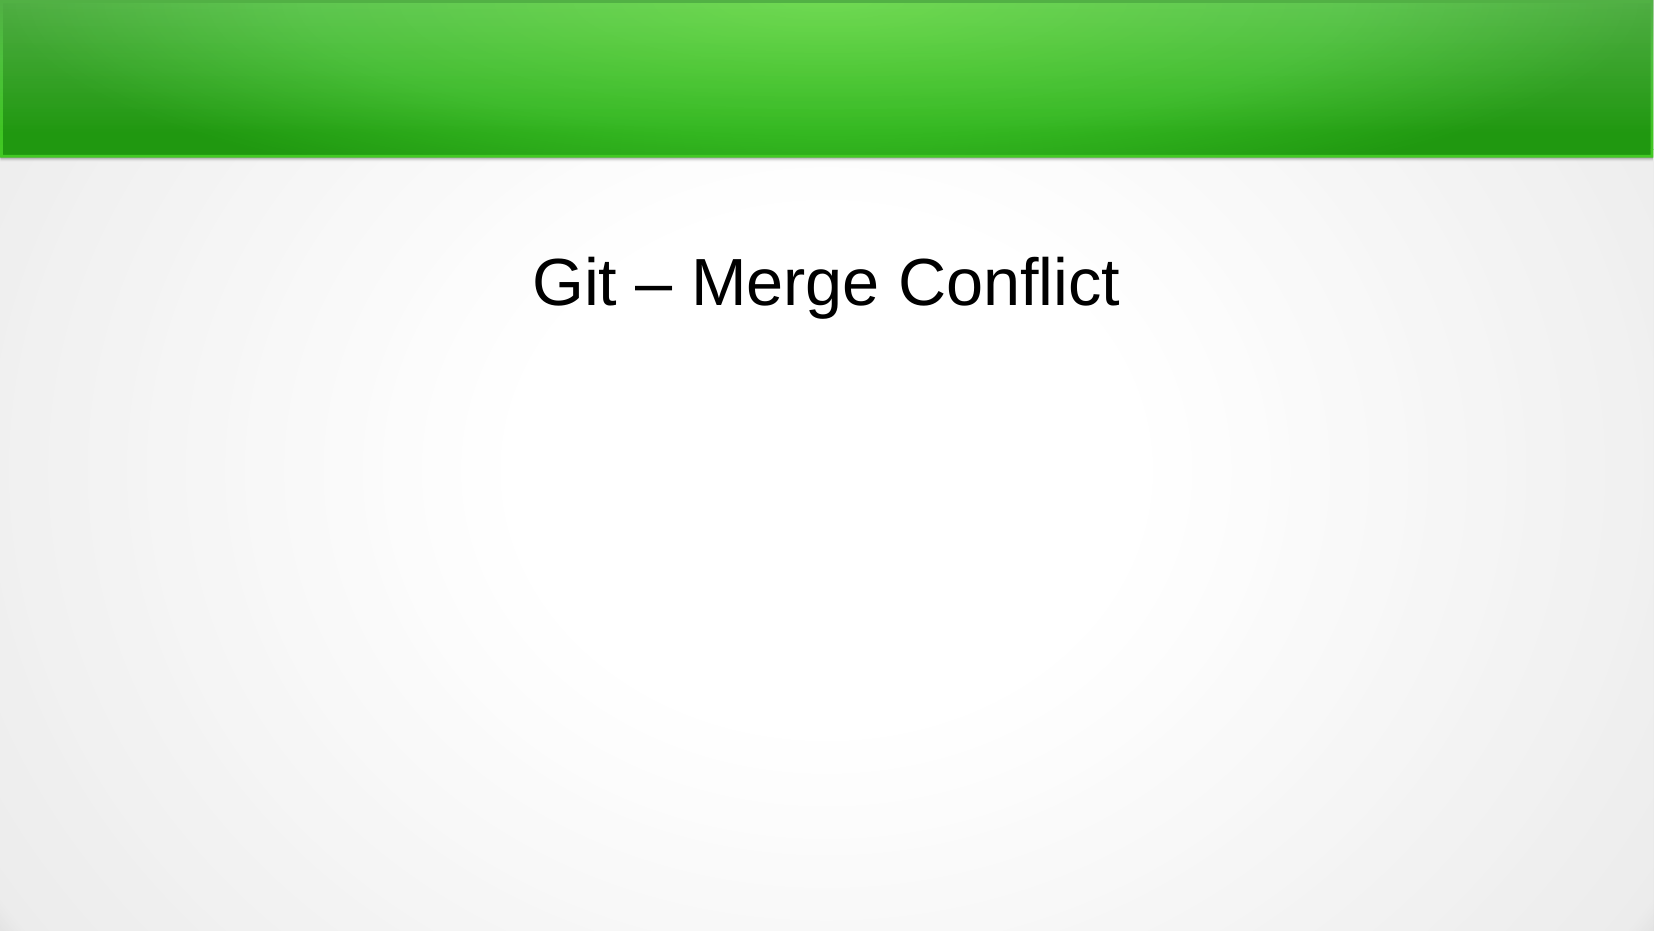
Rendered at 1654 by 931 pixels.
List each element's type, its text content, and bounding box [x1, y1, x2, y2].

subtitle Git – Merge Conflict [82, 35, 1571, 529]
